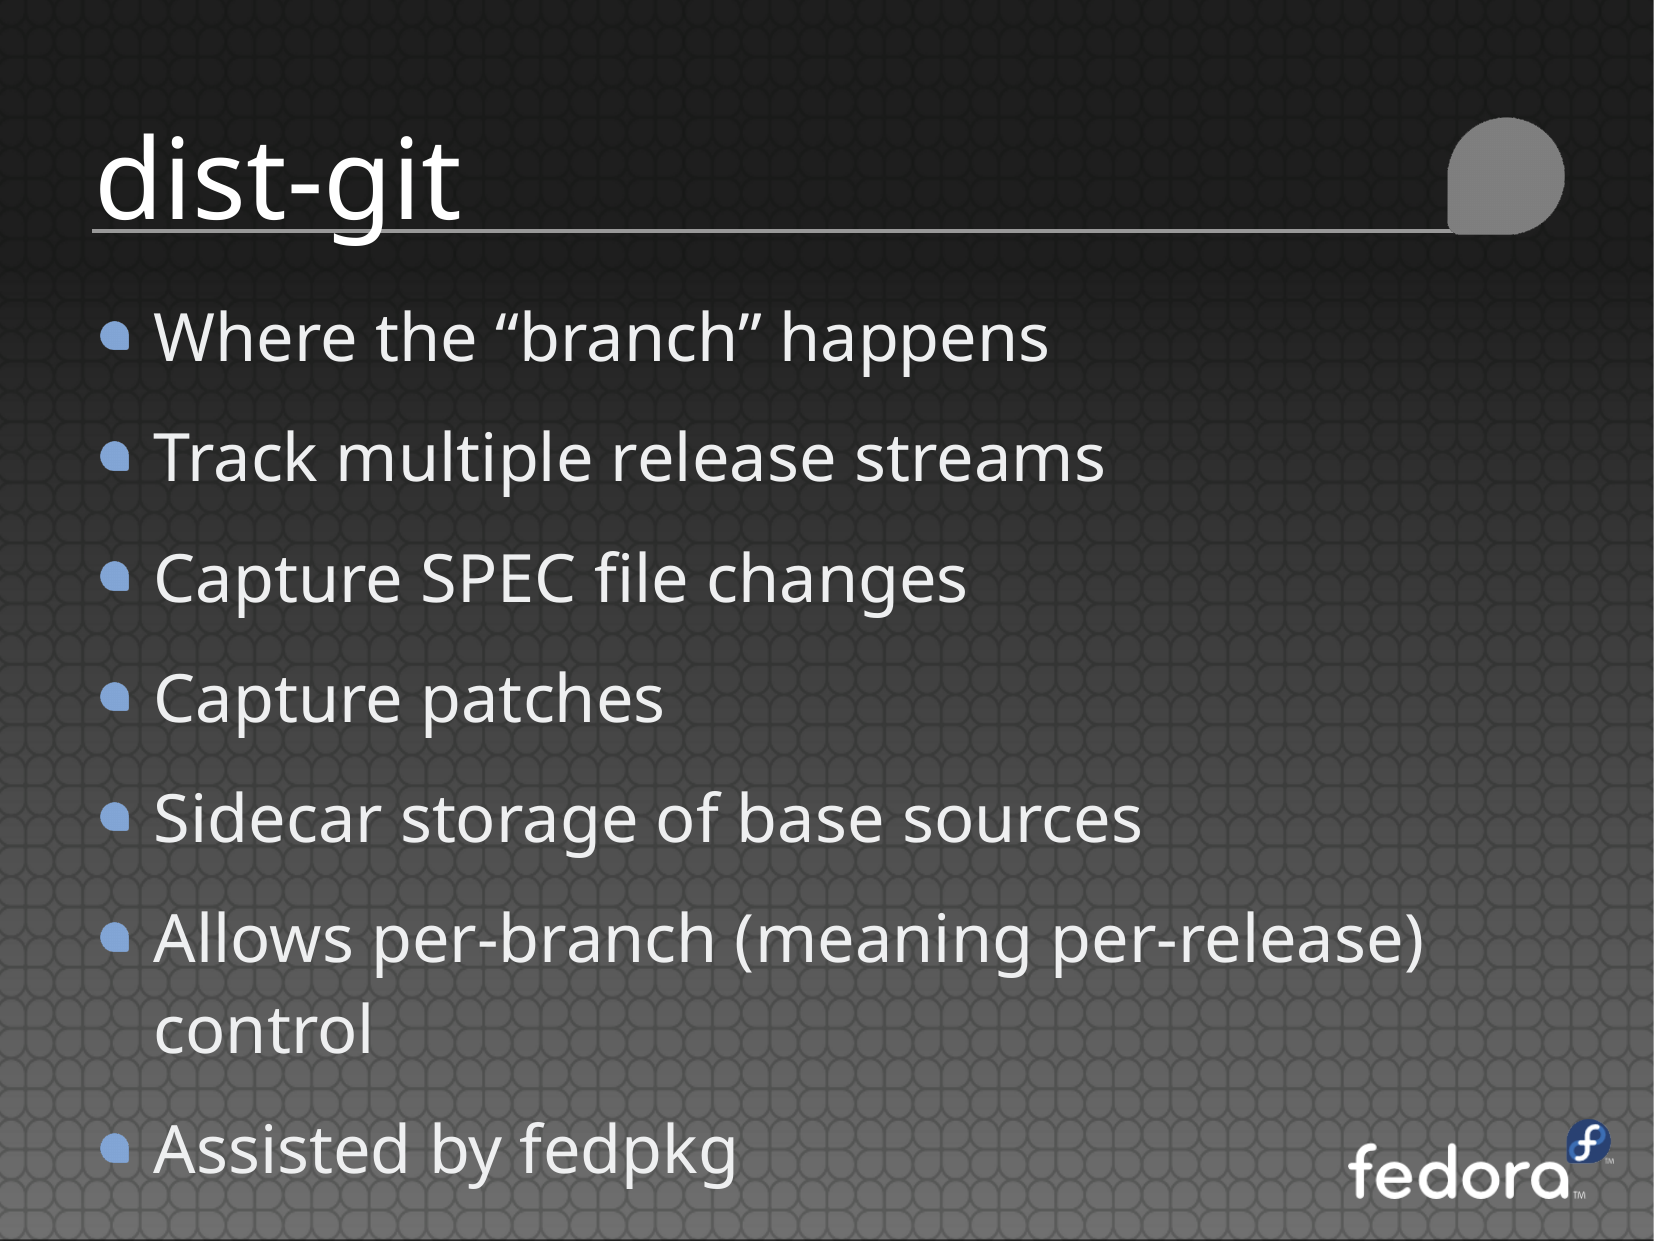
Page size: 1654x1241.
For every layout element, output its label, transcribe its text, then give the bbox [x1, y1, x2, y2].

picture [0, 0, 1654, 1241]
list Where the “branch” happens Track multiple release streams Capture SPEC file changes Capture patches Sidecar storage of base sources Allows per-branch (meaning per-release) control Assisted by fedpkg [82, 290, 1571, 1094]
title dist-git [94, 100, 1426, 251]
